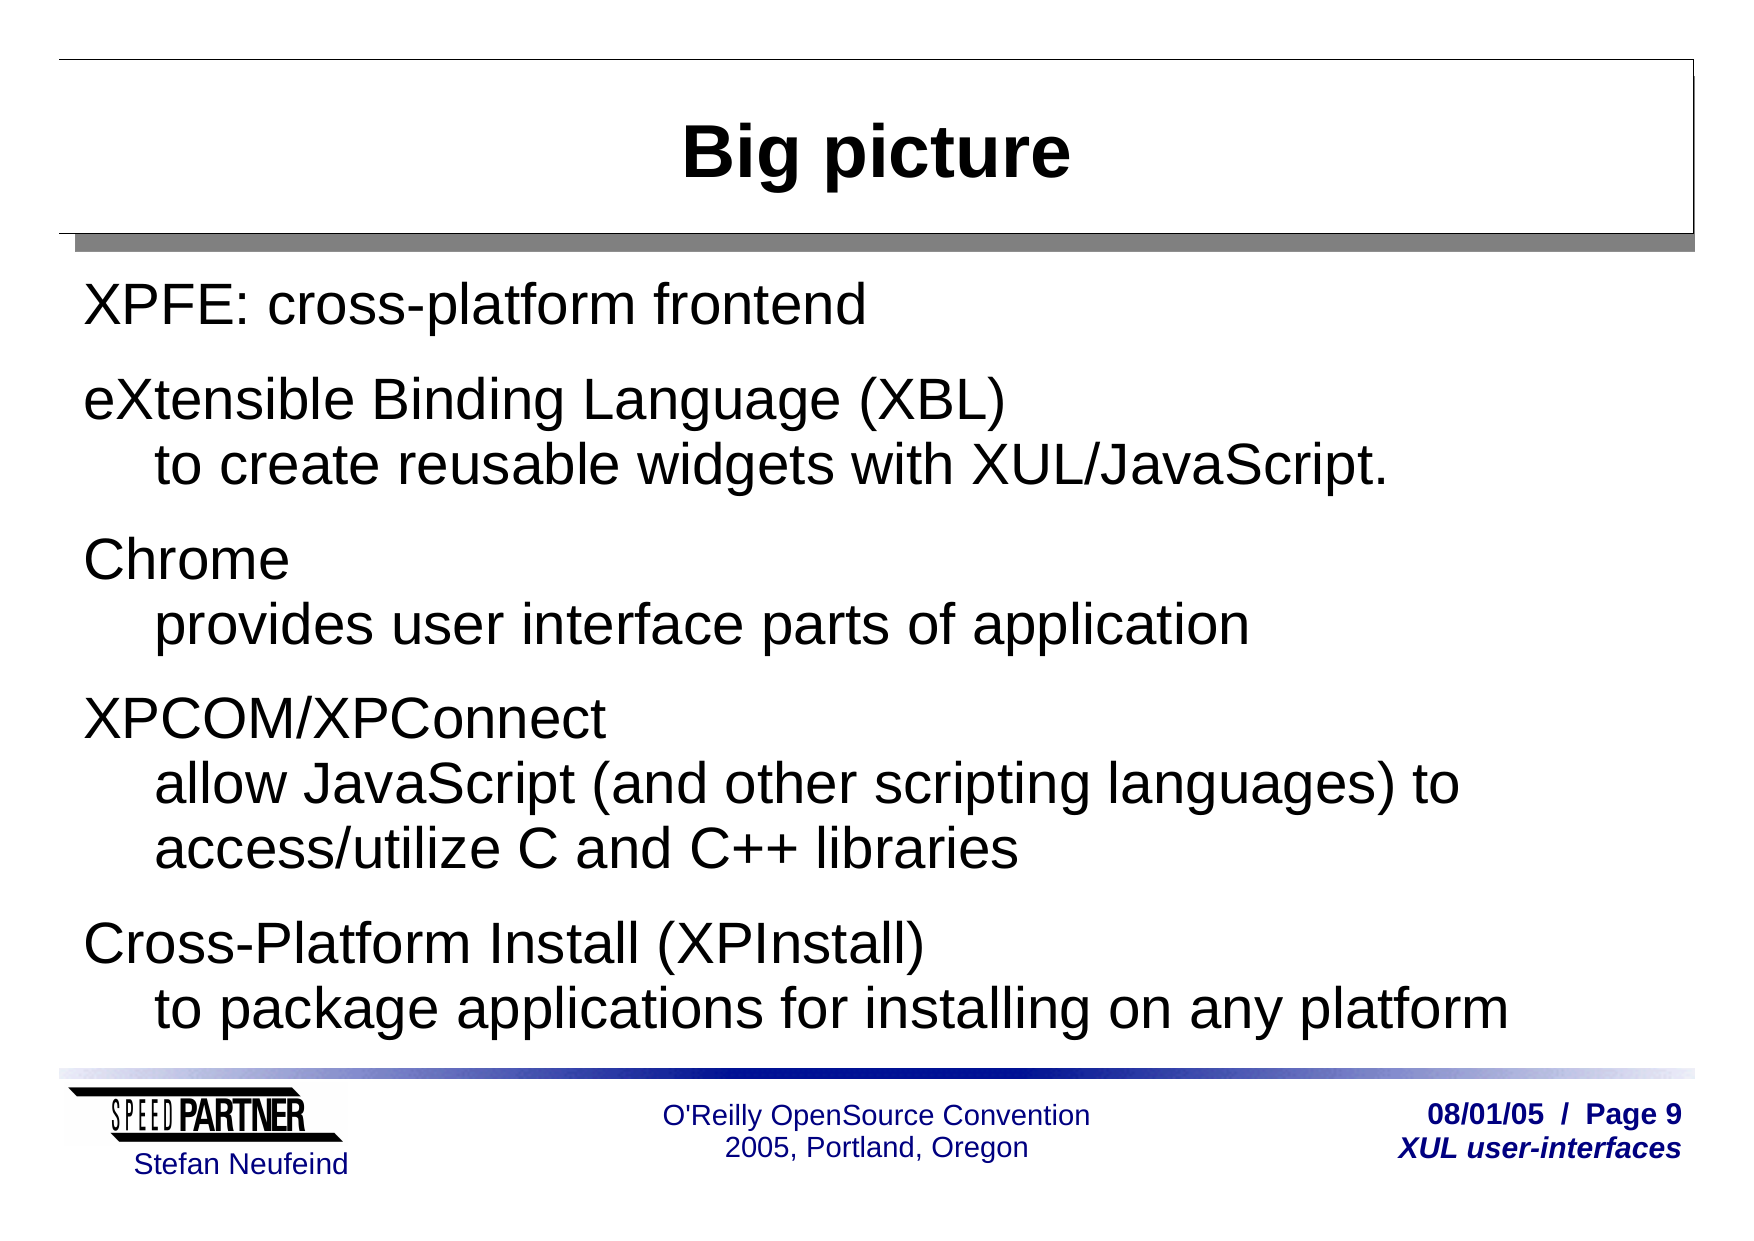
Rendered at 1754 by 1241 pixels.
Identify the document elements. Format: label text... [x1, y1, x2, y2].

picture [64, 1082, 348, 1146]
list XPFE: cross-platform frontend eXtensible Binding Language (XBL) to create reusable widgets with XUL/JavaScript. Chrome provides user interface parts of application XPCOM/XPConnect allow JavaScript (and other scripting languages) to access/utilize C and C++ libraries Cross-Platform Install (XPInstall) to package applications for installing on any platform [71, 272, 1695, 1055]
title Big picture [59, 59, 1695, 244]
picture [59, 1068, 1695, 1079]
